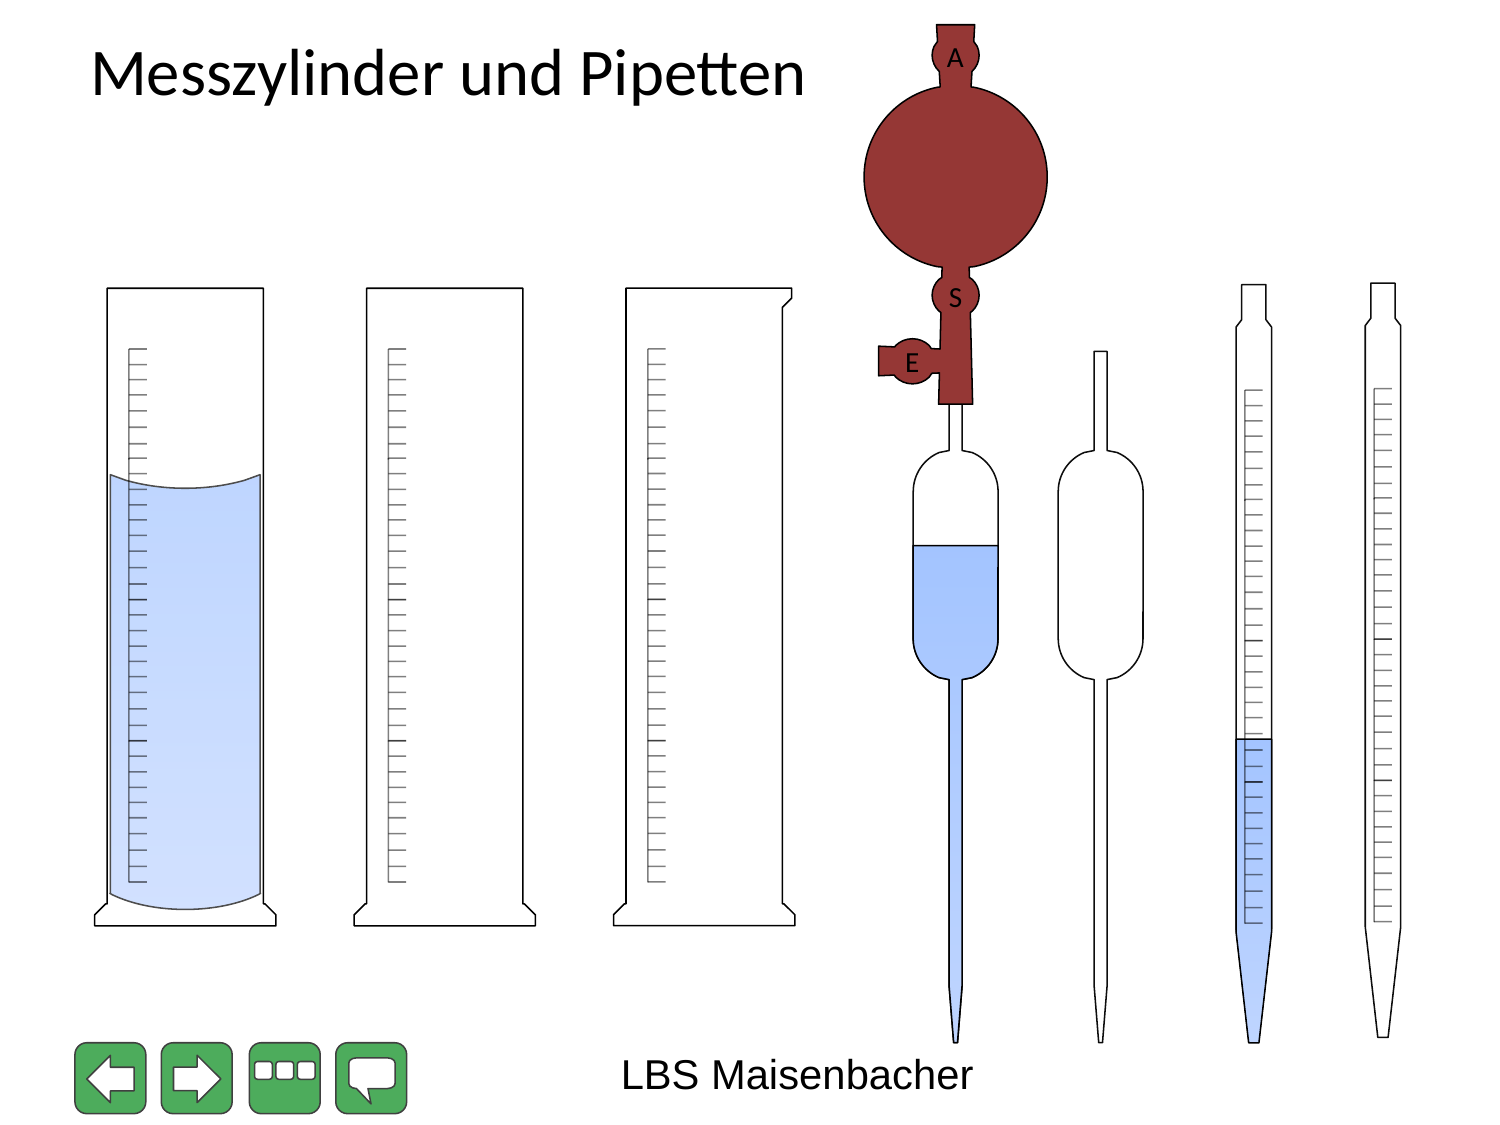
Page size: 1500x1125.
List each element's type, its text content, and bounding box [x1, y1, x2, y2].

text_box [1365, 283, 1401, 1038]
title Messzylinder und Pipetten [75, 20, 1426, 110]
text_box [1058, 351, 1144, 1043]
text_box [1236, 284, 1272, 1043]
text_box [864, 81, 1048, 270]
text_box [913, 321, 999, 1043]
text_box E [890, 335, 935, 386]
text_box S [933, 270, 978, 321]
text_box [613, 288, 795, 926]
text_box [936, 24, 975, 30]
text_box [878, 346, 890, 376]
text_box A [931, 30, 980, 81]
text_box [354, 288, 536, 926]
text_box [94, 288, 276, 926]
